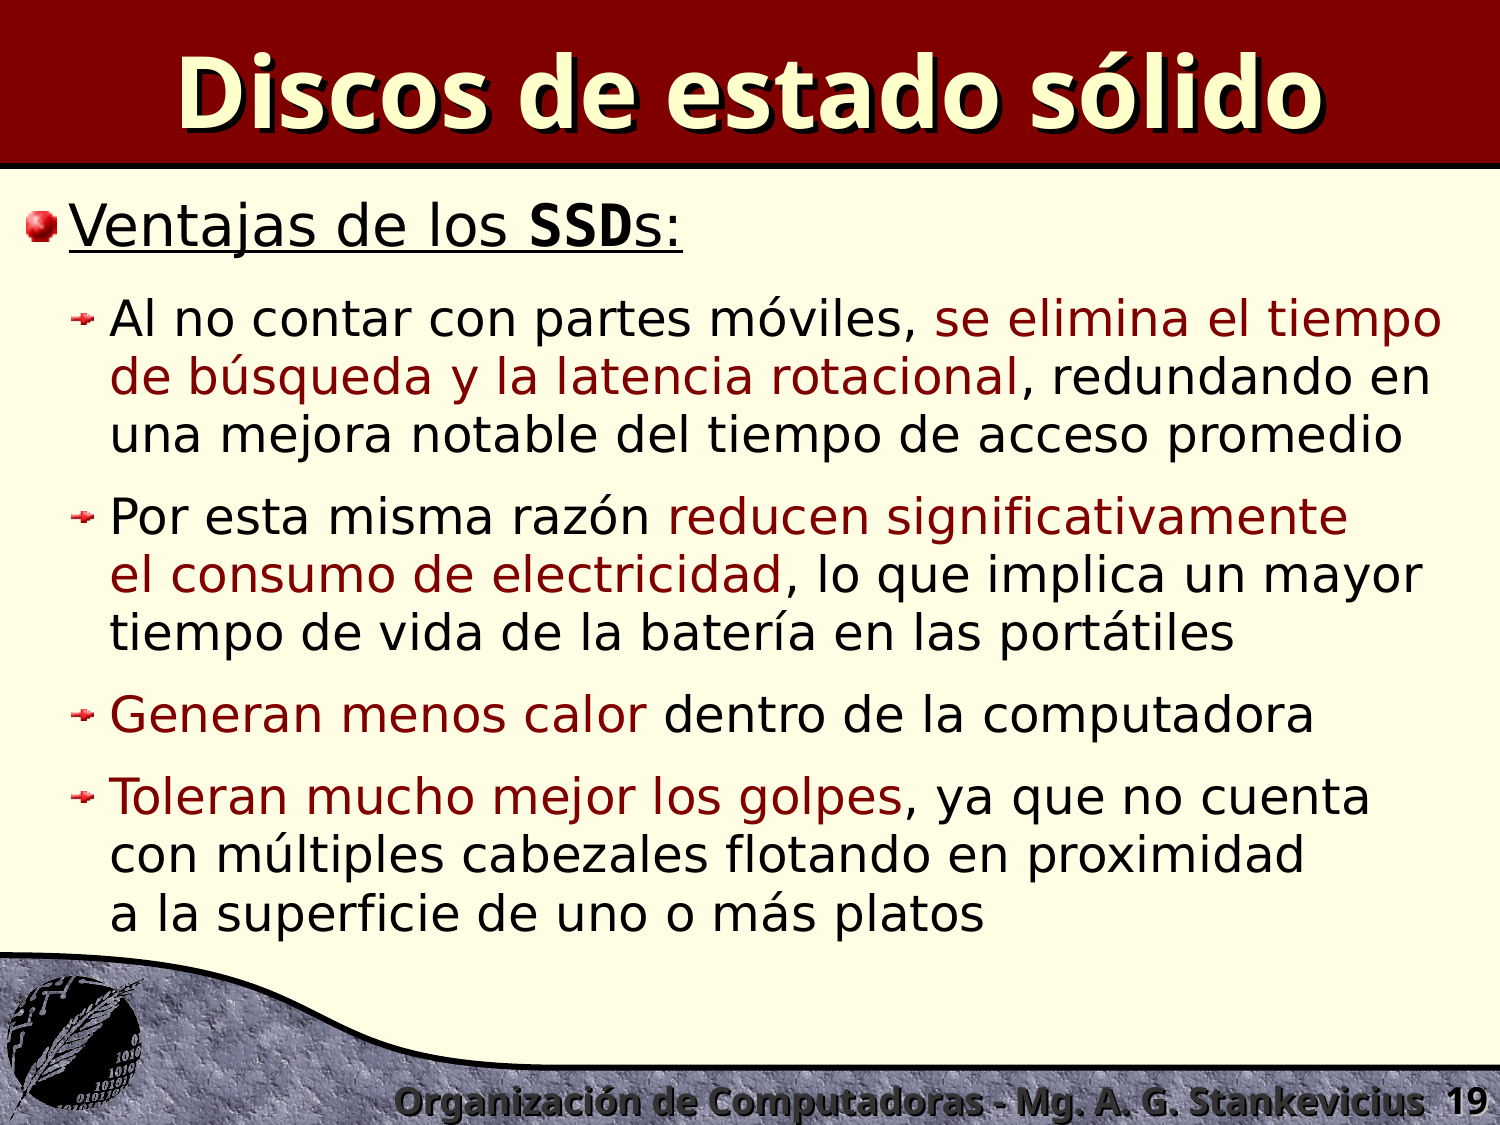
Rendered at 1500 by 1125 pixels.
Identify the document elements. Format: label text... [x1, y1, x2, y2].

picture [802, 1100, 806, 1110]
list Ventajas de los SSDs: Al no contar con partes móviles, se elimina el tiempo de búsqueda y la latencia rotacional, redundando en una mejora notable del tiempo de acceso promedio Por esta misma razón reducen significativamente el consumo de electricidad, lo que implica un mayor tiempo de vida de la batería en las portátiles Generan menos calor dentro de la computadora Toleran mucho mejor los golpes, ya que no cuenta con múltiples cabezales flotando en proximidad a la superficie de uno o más platos [11, 192, 1486, 947]
picture [1058, 1100, 1065, 1110]
title Discos de estado sólido [15, 5, 1485, 160]
picture [0, 959, 1500, 1125]
picture [448, 1100, 455, 1110]
